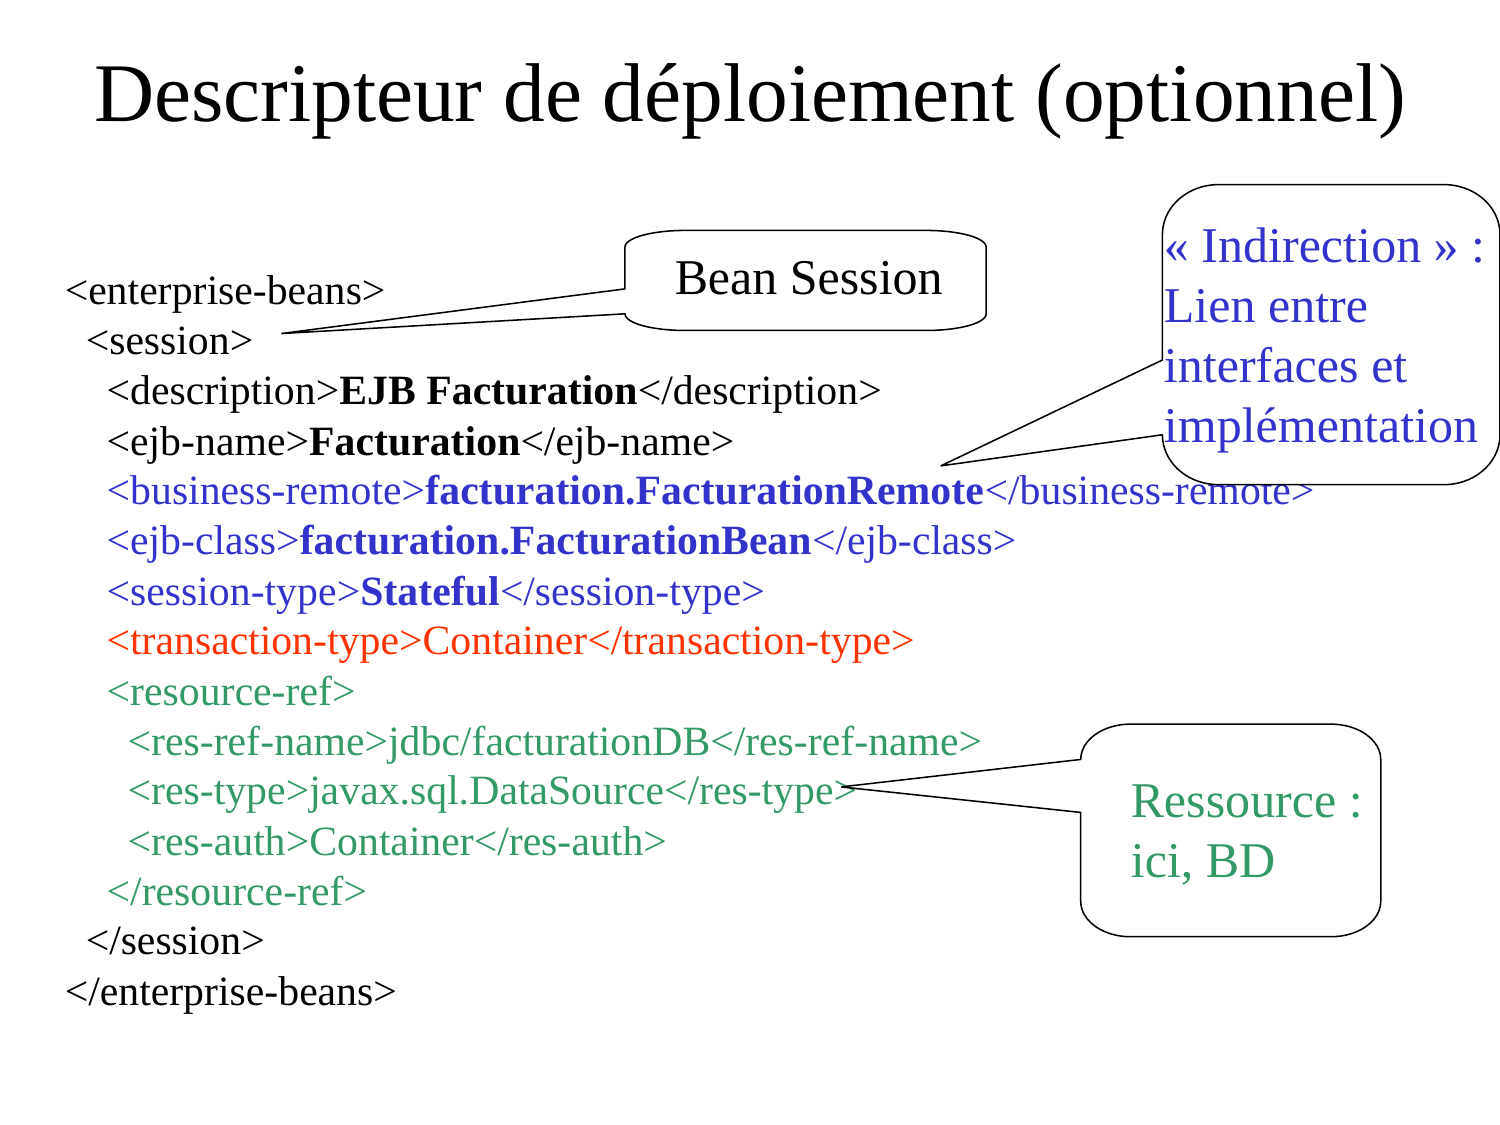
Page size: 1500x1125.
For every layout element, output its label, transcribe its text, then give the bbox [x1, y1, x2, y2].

text_box [940, 366, 1149, 466]
text_box [1170, 460, 1493, 485]
text_box <enterprise-beans> <session> <description>EJB Facturation</description> <ejb-name>Facturation</ejb-name> <business-remote>facturation.FacturationRemote</business-remote> <ejb-class>facturation.FacturationBean</ejb-class> <session-type>Stateful</session-type> <transaction-type>Container</transaction-type> <resource-ref> <res-ref-name>jdbc/facturationDB</res-ref-name> <res-type>javax.sql.DataSource</res-type> <res-auth>Container</res-auth> </resource-ref> </session> </enterprise-beans> [49, 255, 1353, 1022]
text_box [841, 724, 1381, 937]
text_box « Indirection » : Lien entre interfaces et implémentation [1149, 204, 1500, 460]
text_box Bean Session [660, 237, 958, 313]
text_box [1174, 184, 1489, 204]
title Descripteur de déploiement (optionnel) [64, 0, 1438, 188]
text_box Ressource : ici, BD [1116, 759, 1379, 896]
text_box [281, 230, 987, 334]
